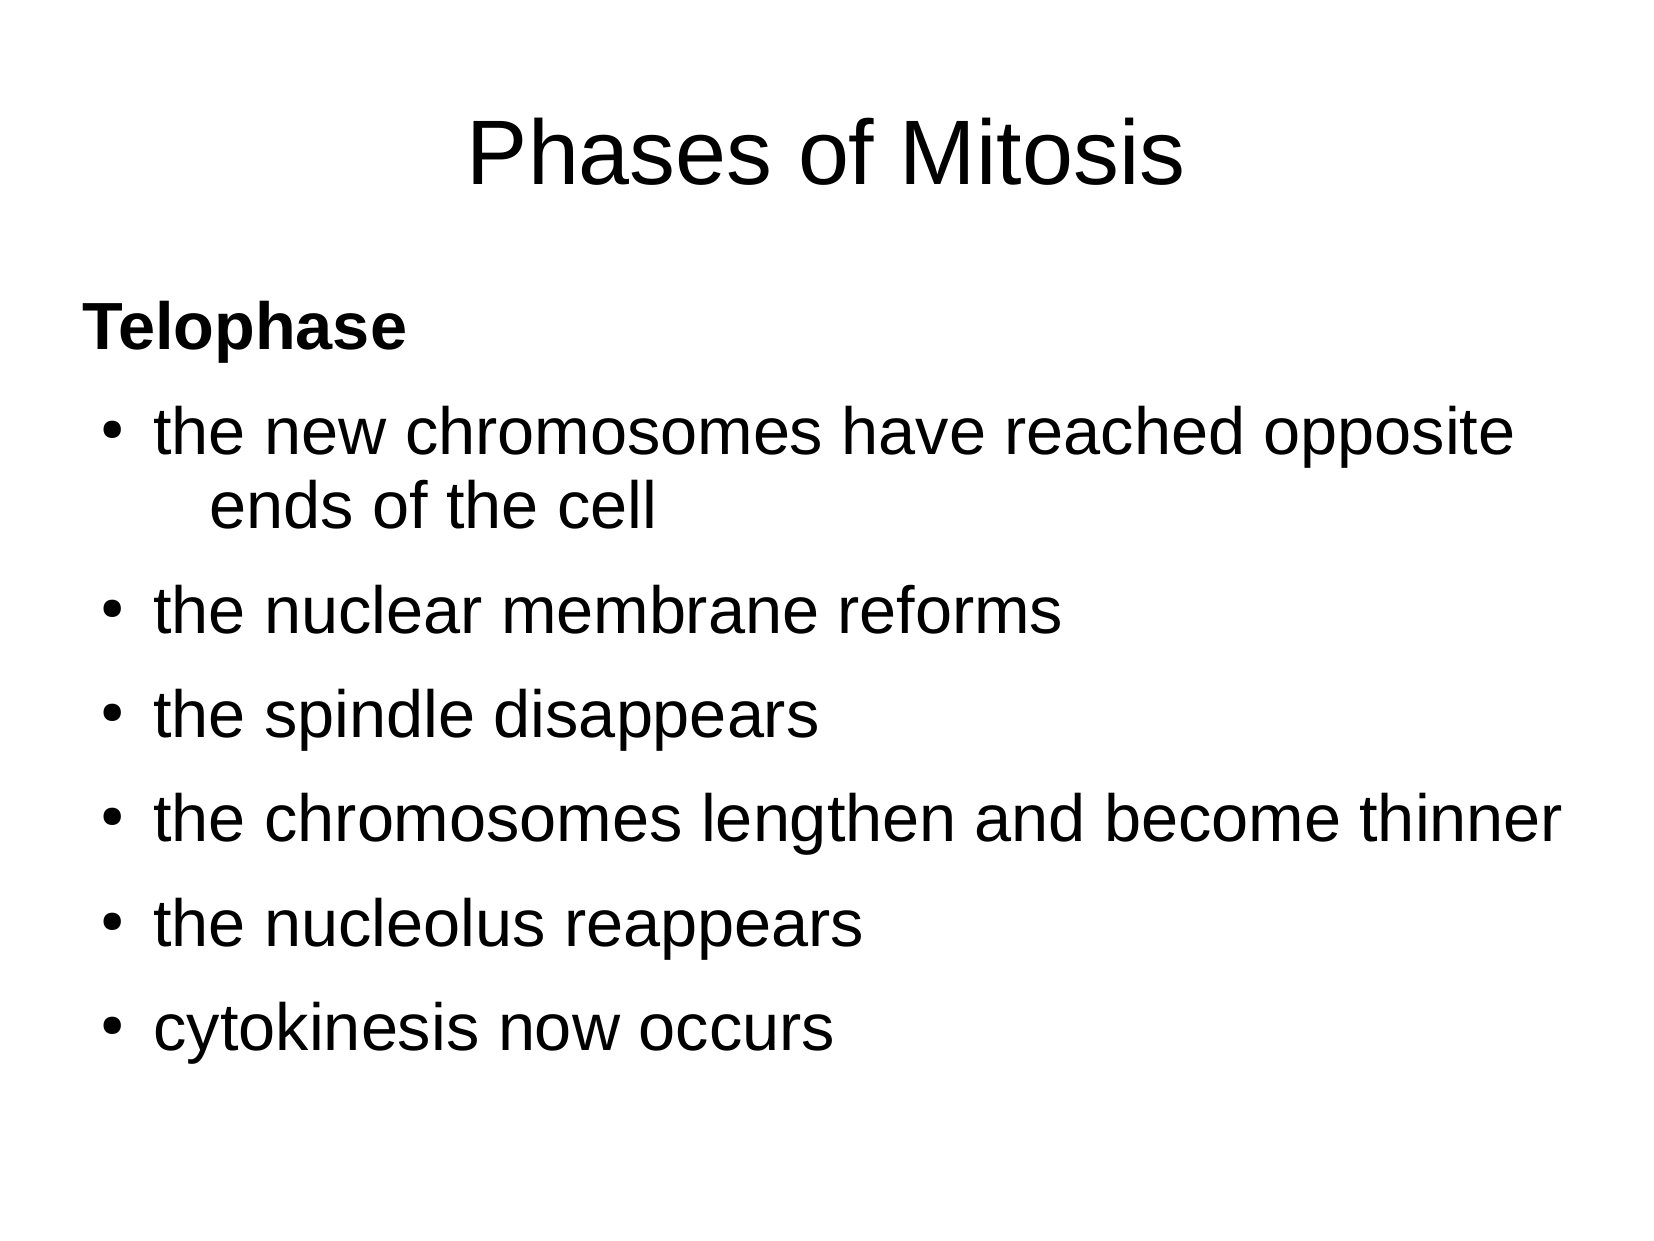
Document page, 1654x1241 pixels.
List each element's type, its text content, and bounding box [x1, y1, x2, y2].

title Phases of Mitosis [82, 49, 1571, 257]
list Telophase the new chromosomes have reached opposite ends of the cell the nuclear membrane reforms the spindle disappears the chromosomes lengthen and become thinner the nucleolus reappears cytokinesis now occurs [82, 289, 1571, 1094]
